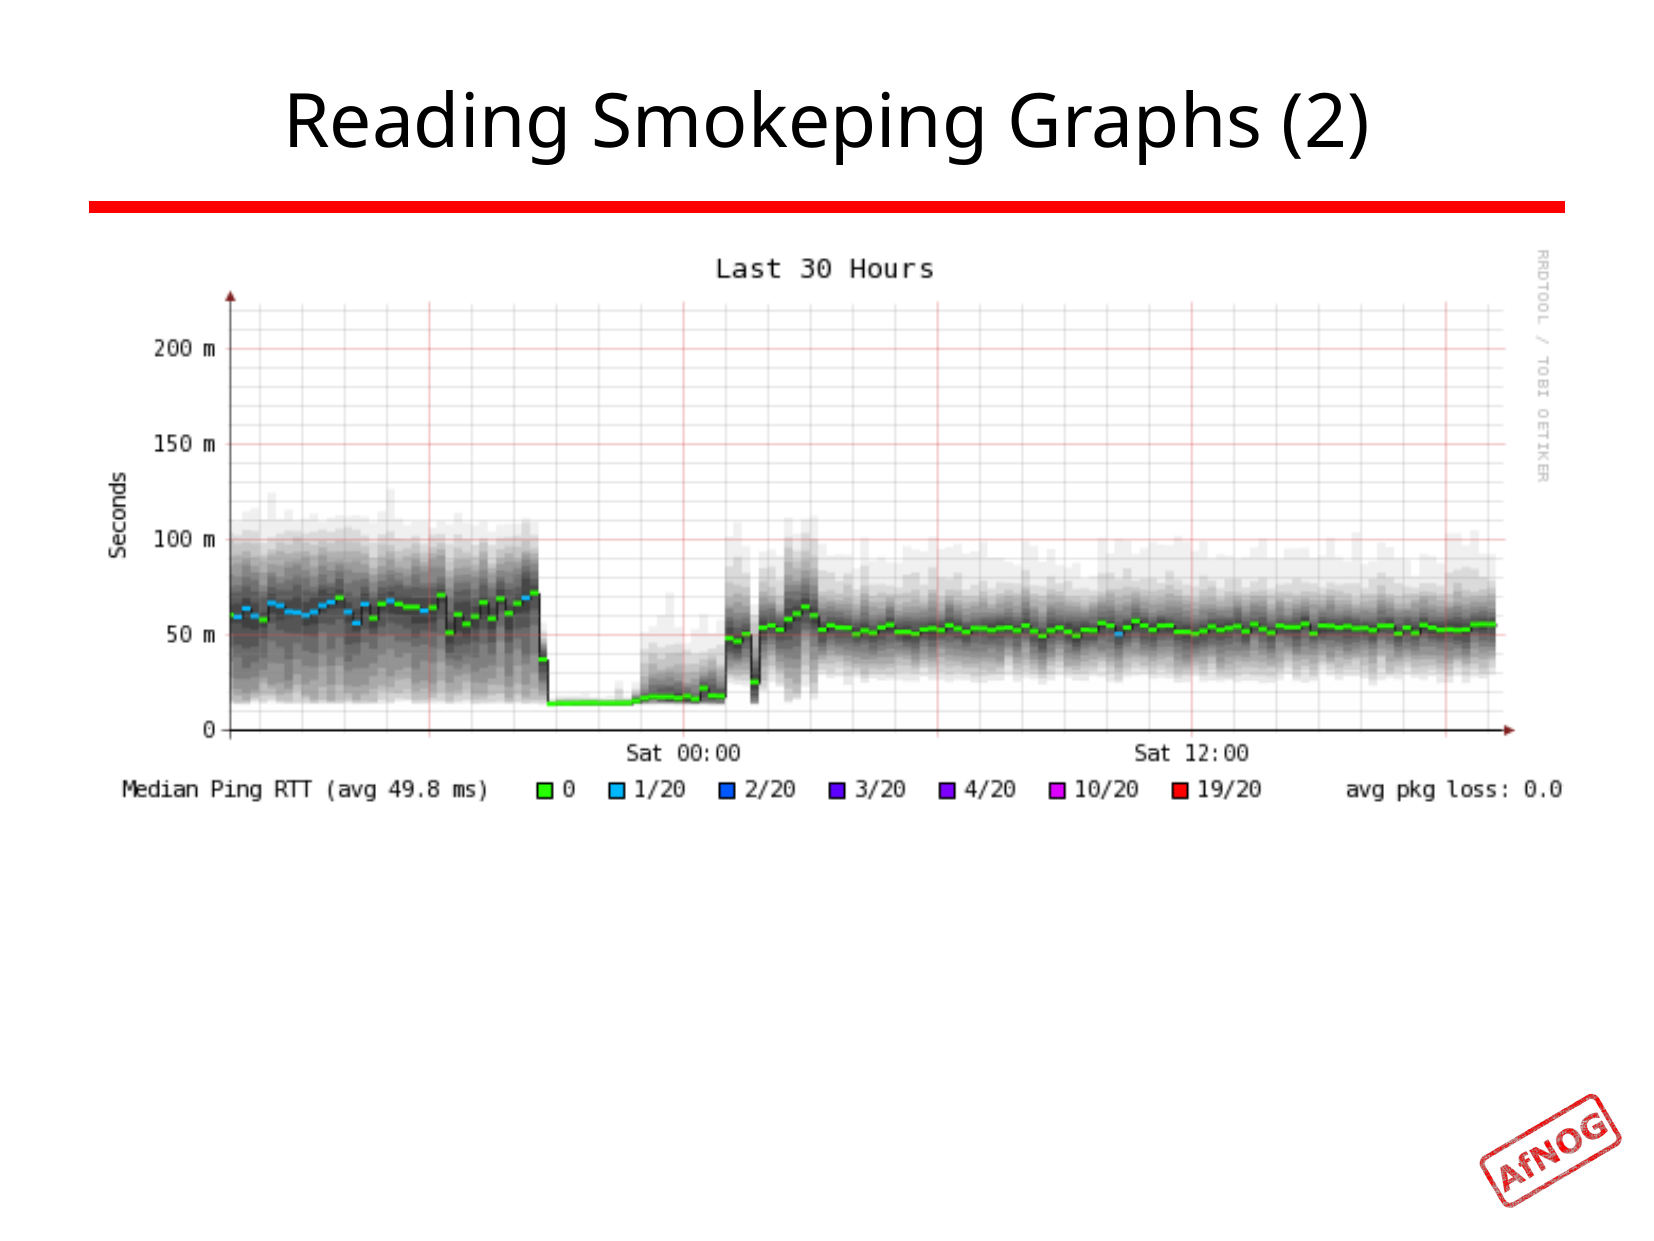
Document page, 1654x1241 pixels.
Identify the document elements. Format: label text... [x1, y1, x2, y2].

title Reading Smokeping Graphs (2) [82, 29, 1571, 207]
chart [82, 236, 1571, 1055]
picture [1476, 1090, 1625, 1211]
picture [88, 236, 1564, 857]
